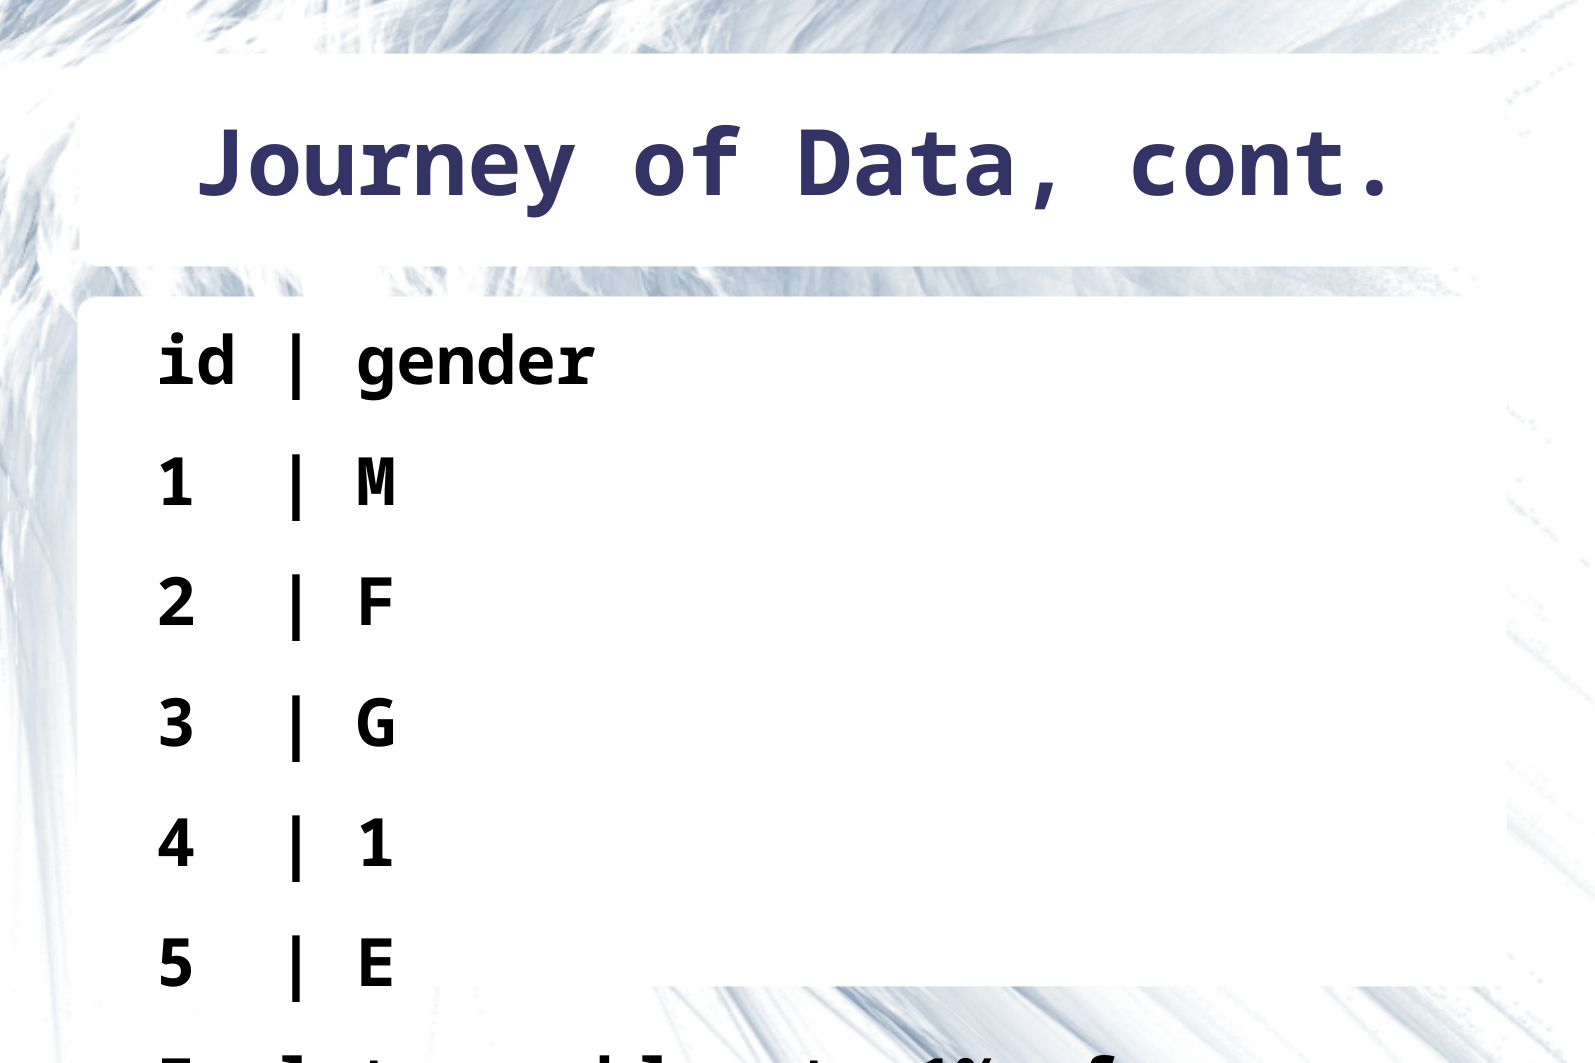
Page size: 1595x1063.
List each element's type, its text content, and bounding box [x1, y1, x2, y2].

picture [0, 0, 1595, 1063]
title Journey of Data, cont. [79, 62, 1515, 259]
list id | gender 1 | M 2 | F 3 | G 4 | 1 5 | E Isolate problem to 1% of rows [85, 313, 1481, 964]
